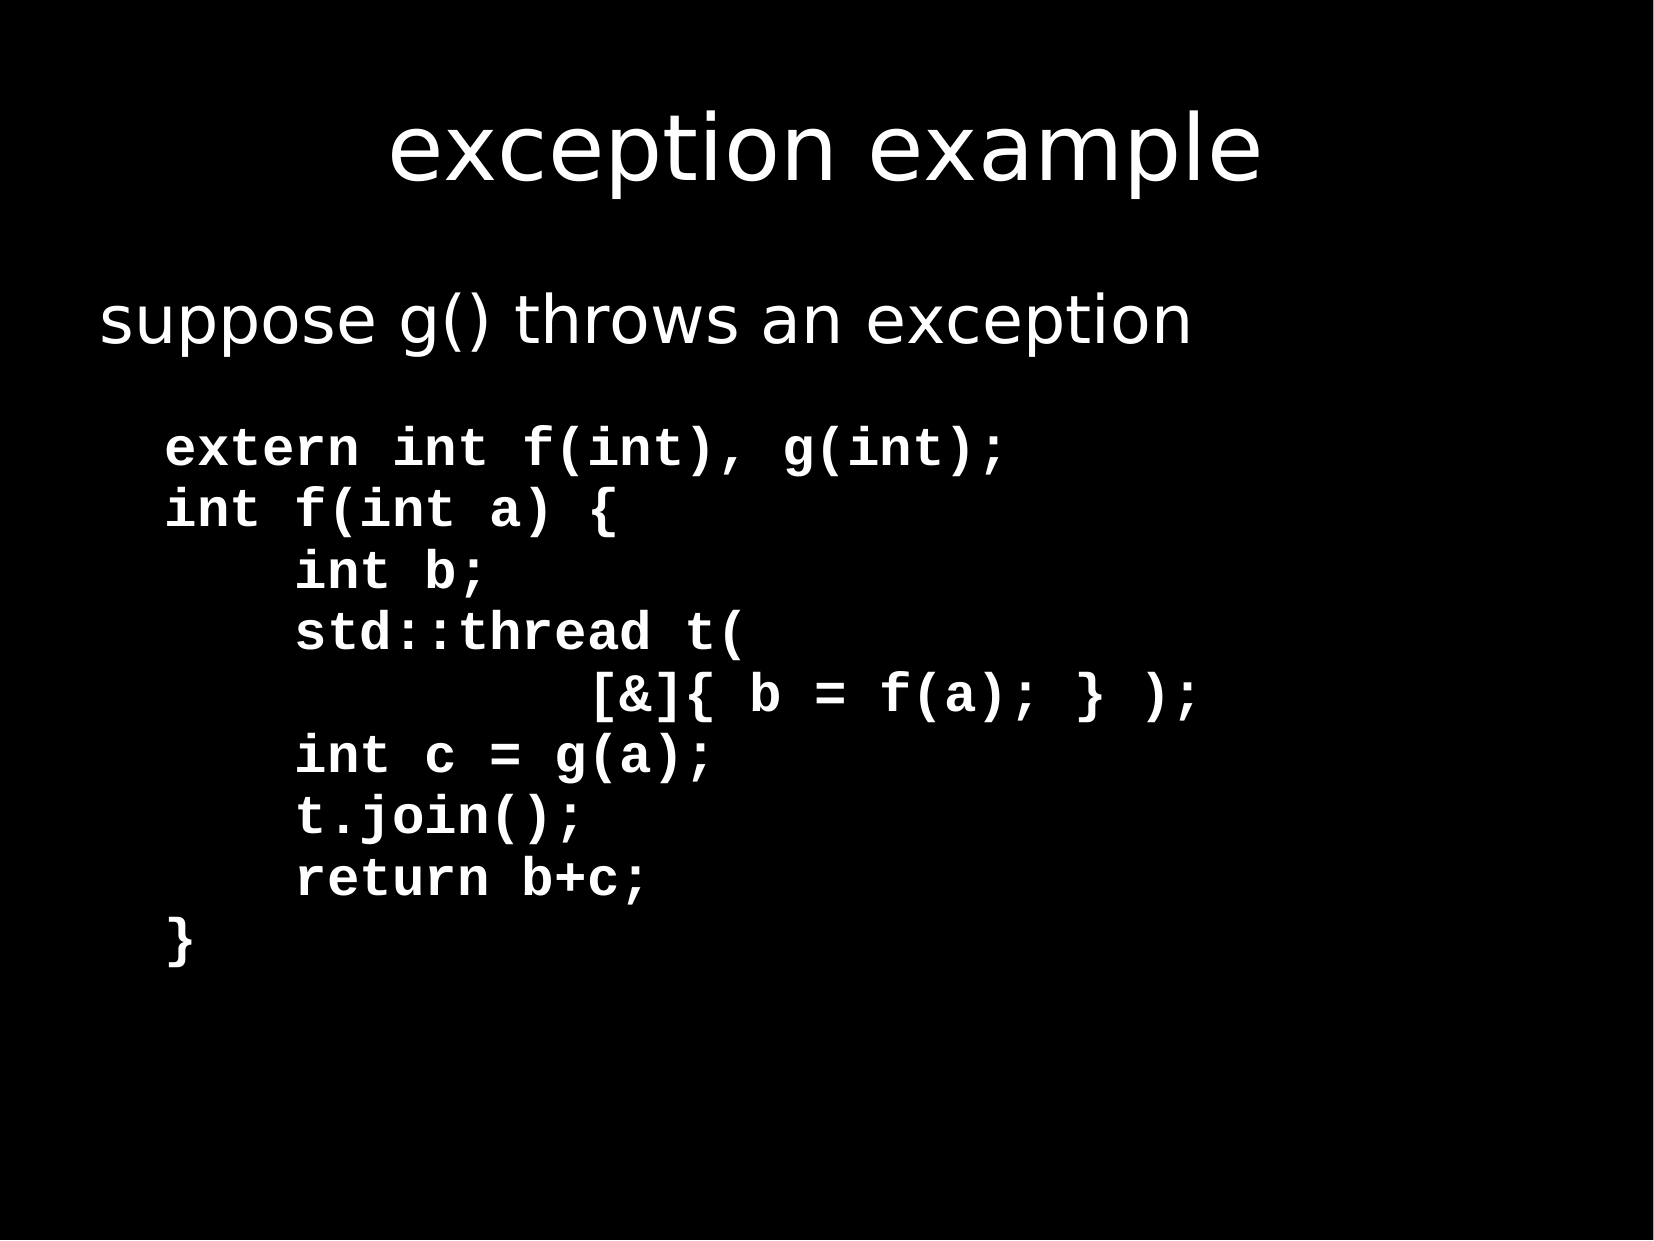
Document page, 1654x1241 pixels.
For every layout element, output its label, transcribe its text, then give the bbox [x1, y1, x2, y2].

list suppose g() throws an exception [82, 290, 1570, 1094]
title exception example [82, 53, 1570, 252]
text_box extern int f(int), g(int); int f(int a) { int b; std::thread t( [&]{ b = f(a); } ); int c = g(a); t.join(); return b+c; } [150, 412, 1351, 1013]
